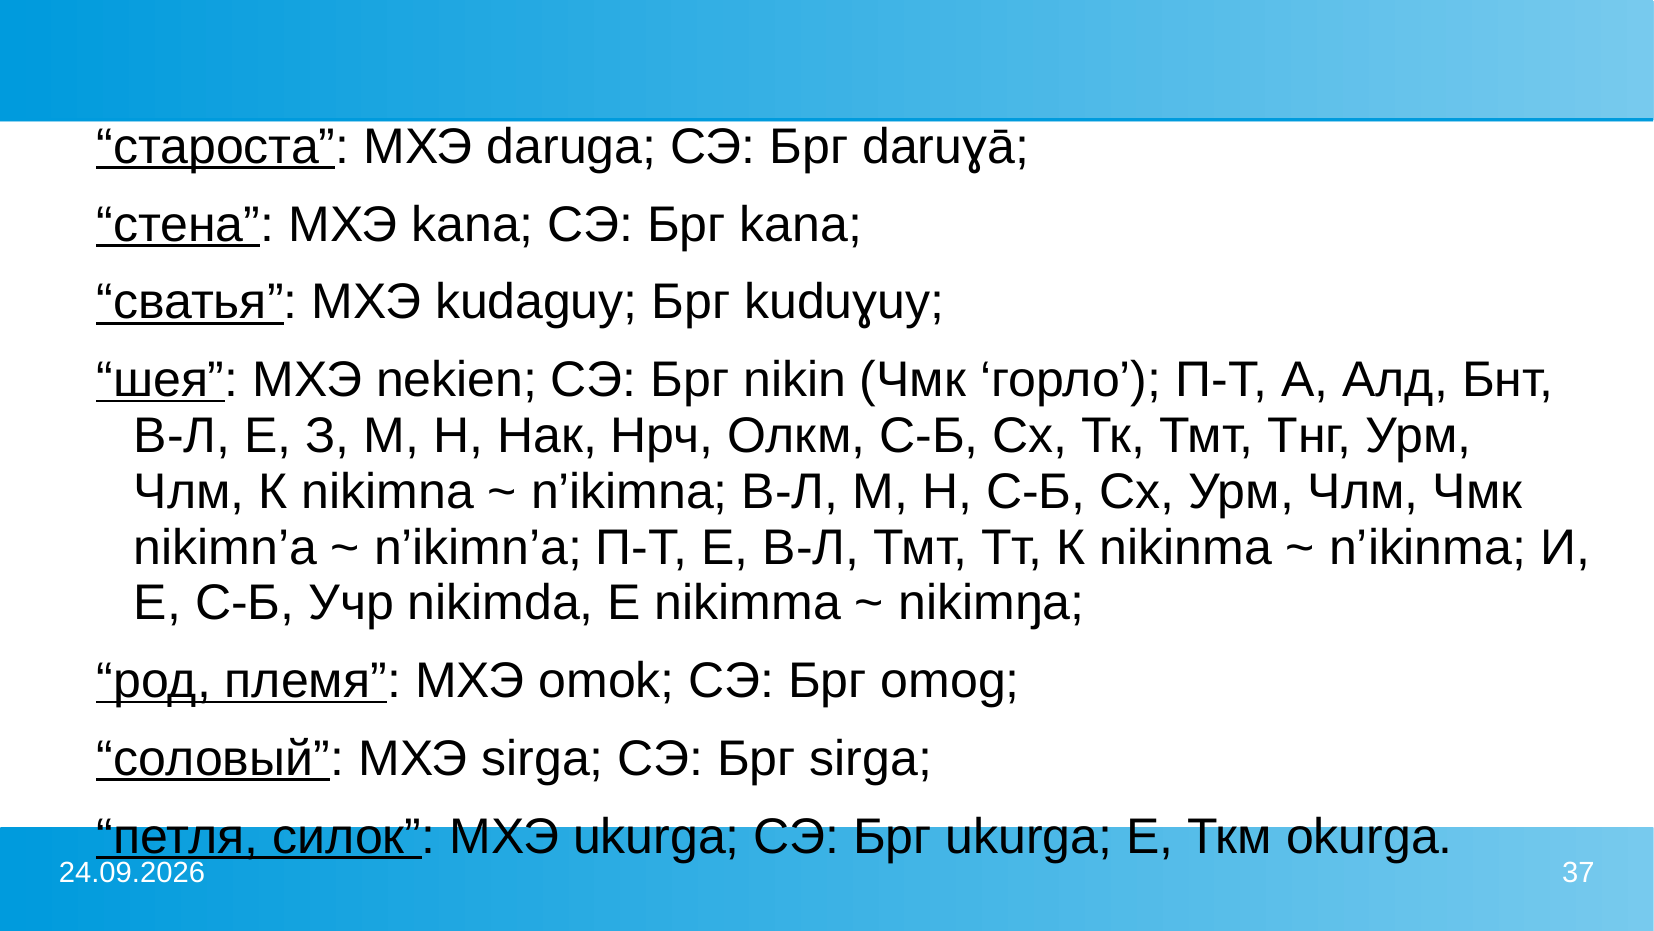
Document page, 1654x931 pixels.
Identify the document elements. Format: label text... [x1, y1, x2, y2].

list “староста”: МХЭ daruga; СЭ: Брг daruɣā; “стена”: МХЭ kana; СЭ: Брг kana; “сватья”: МХЭ kudaguy; Брг kuduɣuy; “шея”: МХЭ nekien; СЭ: Брг nikin (Чмк ‘горло’); П-Т, А, Алд, Бнт, В-Л, Е, З, М, Н, Нак, Нрч, Олкм, С-Б, Сх, Тк, Тмт, Тнг, Урм, Члм, К nikimna ~ n’ikimna; В-Л, М, Н, С-Б, Сх, Урм, Члм, Чмк nikimn’a ~ n’ikimn’a; П-Т, Е, В-Л, Тмт, Тт, К nikinma ~ n’ikinma; И, Е, С-Б, Учр nikimda, Е nikimma ~ nikimŋa; “род, племя”: МХЭ omok; СЭ: Брг omog; “соловый”: МХЭ sirga; СЭ: Брг sirga; “петля, силок”: МХЭ ukurga; СЭ: Брг ukurga; Е, Ткм okurga. [59, 118, 1595, 709]
